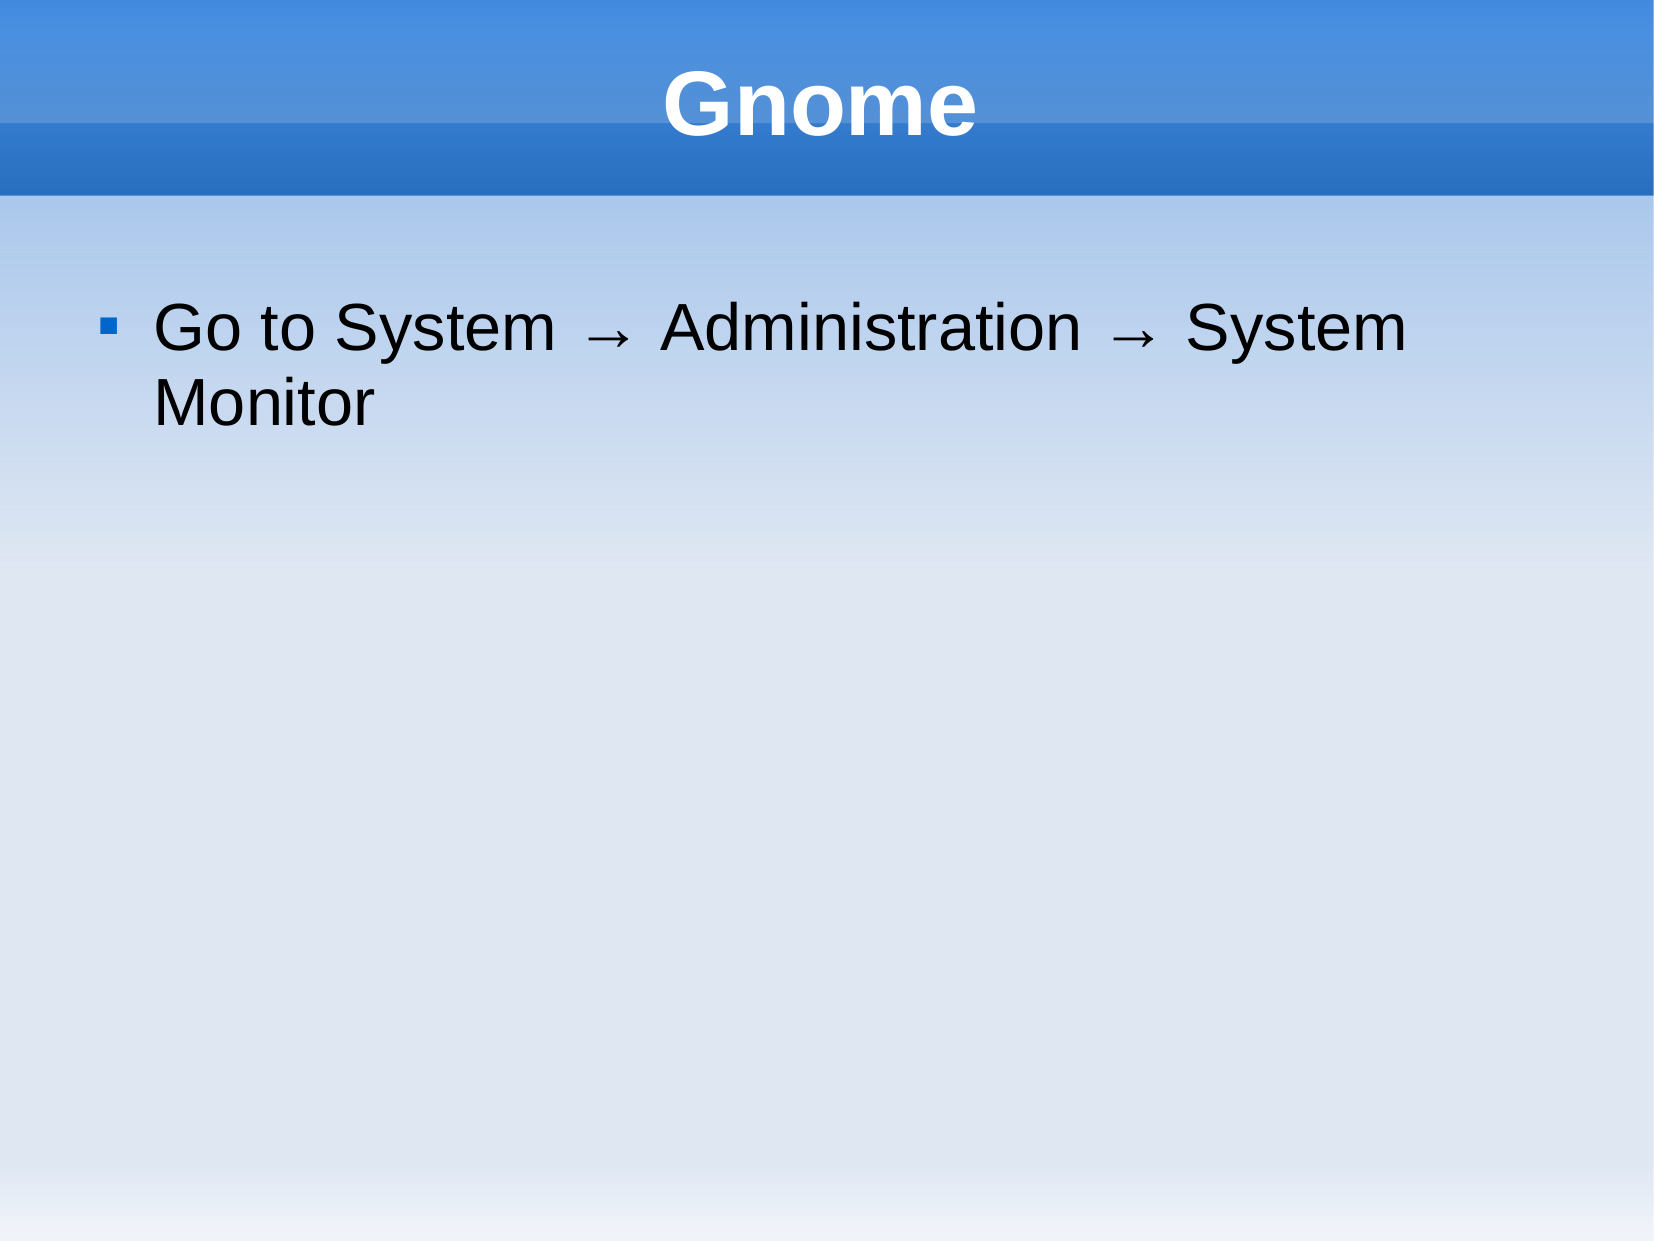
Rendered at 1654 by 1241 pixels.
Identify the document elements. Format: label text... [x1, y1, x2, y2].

list Go to System → Administration → System Monitor [82, 290, 1571, 1094]
picture [0, 0, 1654, 1241]
title Gnome [76, 0, 1565, 208]
